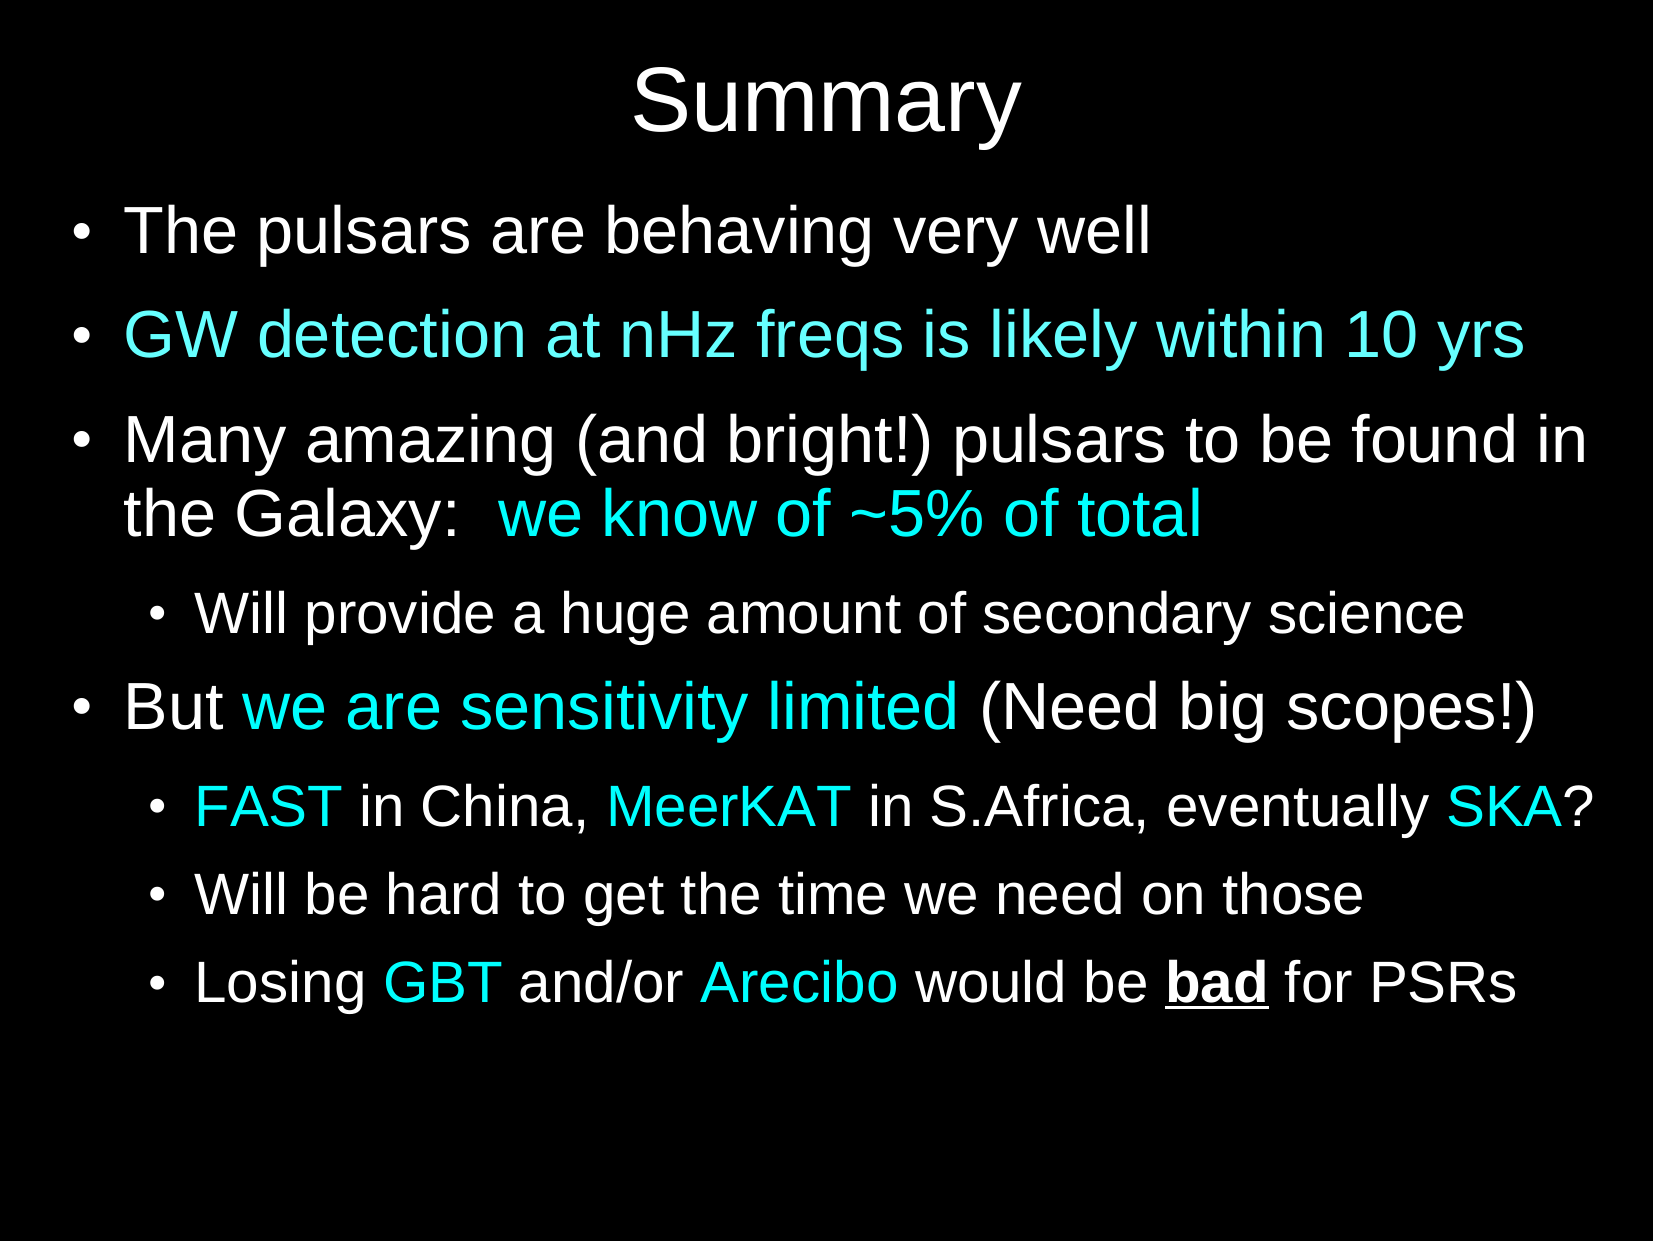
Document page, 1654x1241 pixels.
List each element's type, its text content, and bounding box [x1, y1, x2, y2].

list The pulsars are behaving very well GW detection at nHz freqs is likely within 10 yrs Many amazing (and bright!) pulsars to be found in the Galaxy: we know of ~5% of total Will provide a huge amount of secondary science But we are sensitivity limited (Need big scopes!) FAST in China, MeerKAT in S.Africa, eventually SKA? Will be hard to get the time we need on those Losing GBT and/or Arecibo would be bad for PSRs [53, 193, 1616, 1164]
title Summary [82, 43, 1571, 156]
